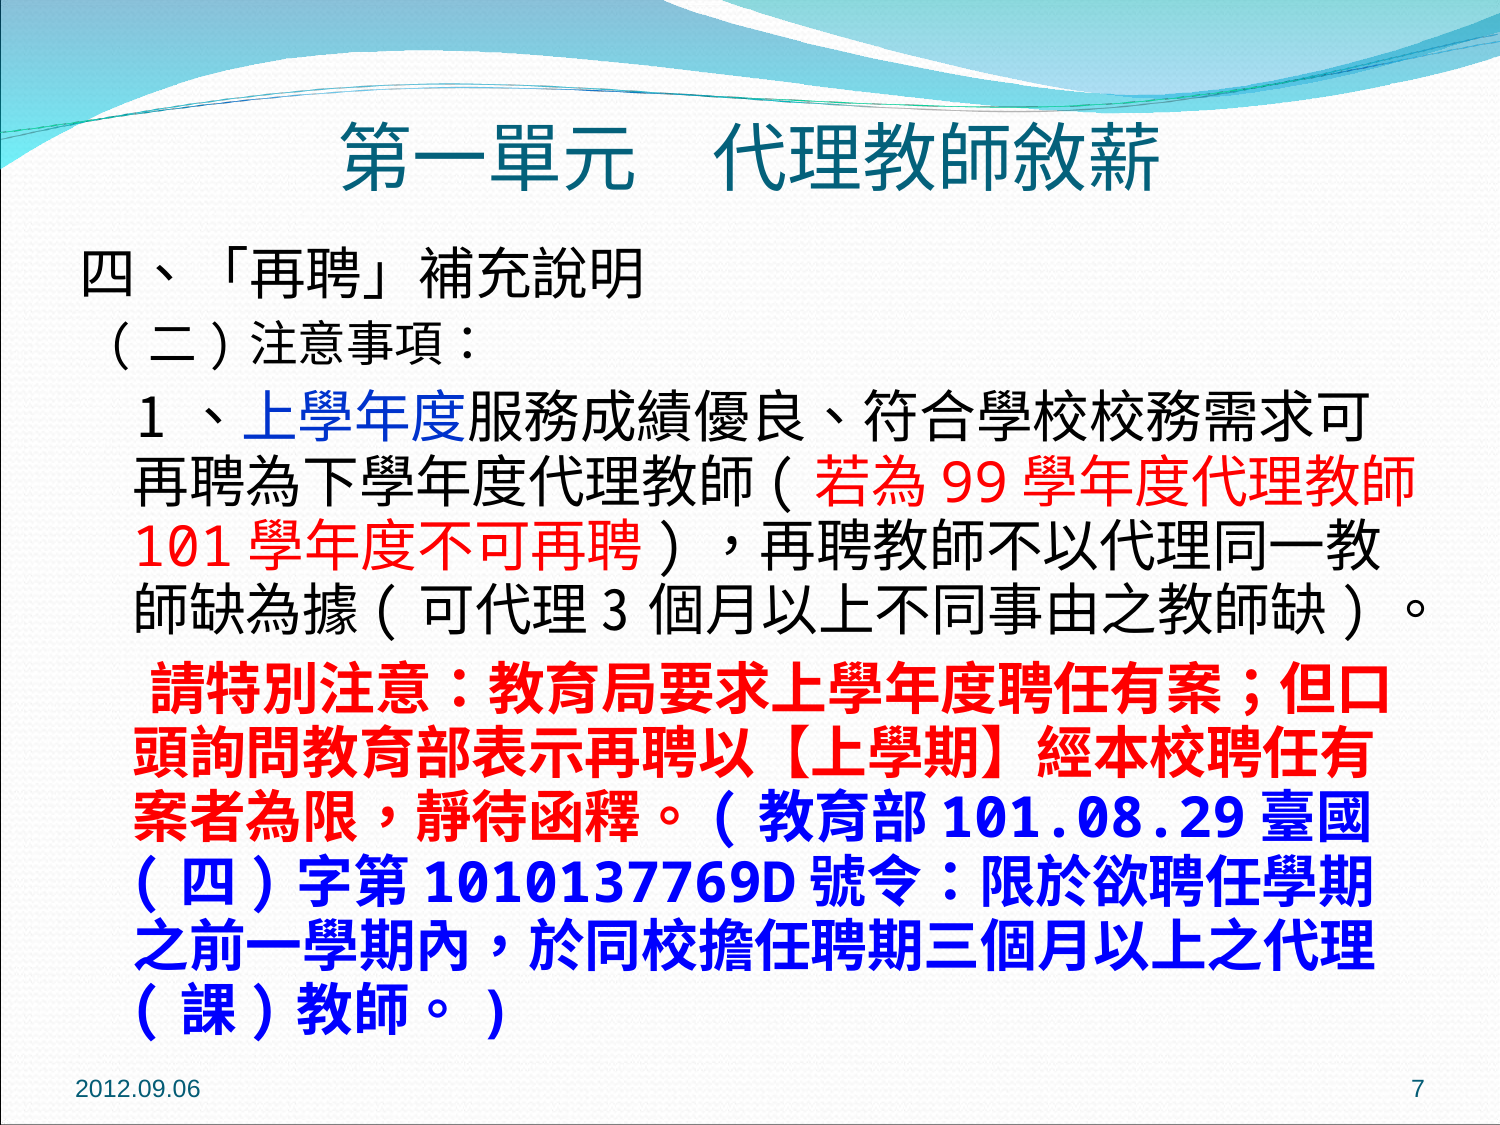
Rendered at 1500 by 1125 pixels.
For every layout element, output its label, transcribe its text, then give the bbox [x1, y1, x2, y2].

picture [0, 0, 1500, 1125]
title 第一單元 代理教師敘薪 [112, 50, 1388, 201]
list 四、「再聘」補充說明 (二)注意事項： 1、上學年度服務成績優良、符合學校校務需求可再聘為下學年度代理教師(若為99學年度代理教師101學年度不可再聘)，再聘教師不以代理同一教師缺為據(可代理3個月以上不同事由之教師缺)。 請特別注意：教育局要求上學年度聘任有案；但口頭詢問教育部表示再聘以【上學期】經本校聘任有案者為限，靜待函釋。(教育部101.08.29臺國(四)字第1010137769D號令：限於欲聘任學期之前一學期內，於同校擔任聘期三個月以上之代理(課)教師。) [64, 243, 1440, 1069]
text_box 2012.09.06 [74, 1042, 426, 1103]
text_box <number> [1299, 1042, 1426, 1103]
